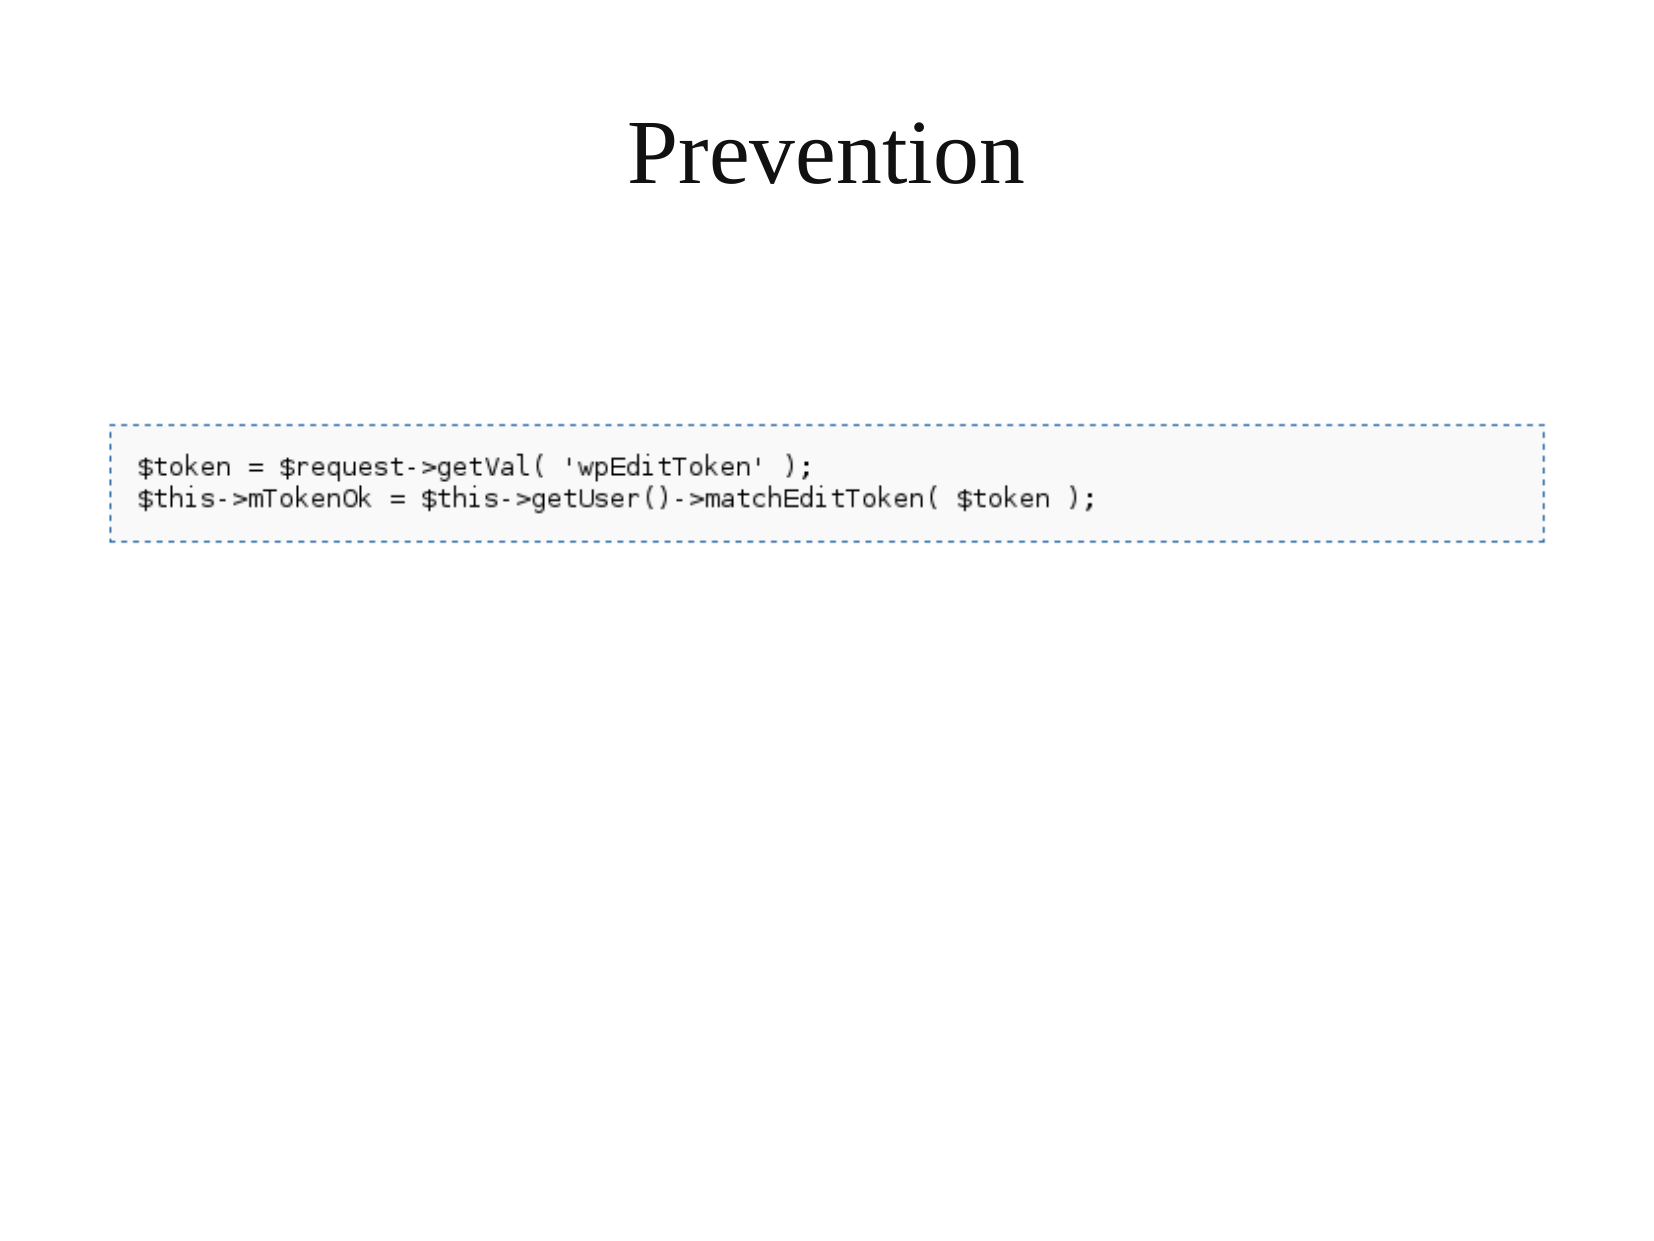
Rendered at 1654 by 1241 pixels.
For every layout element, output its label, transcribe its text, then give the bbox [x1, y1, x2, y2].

picture [104, 389, 1561, 562]
title Prevention [82, 49, 1571, 257]
